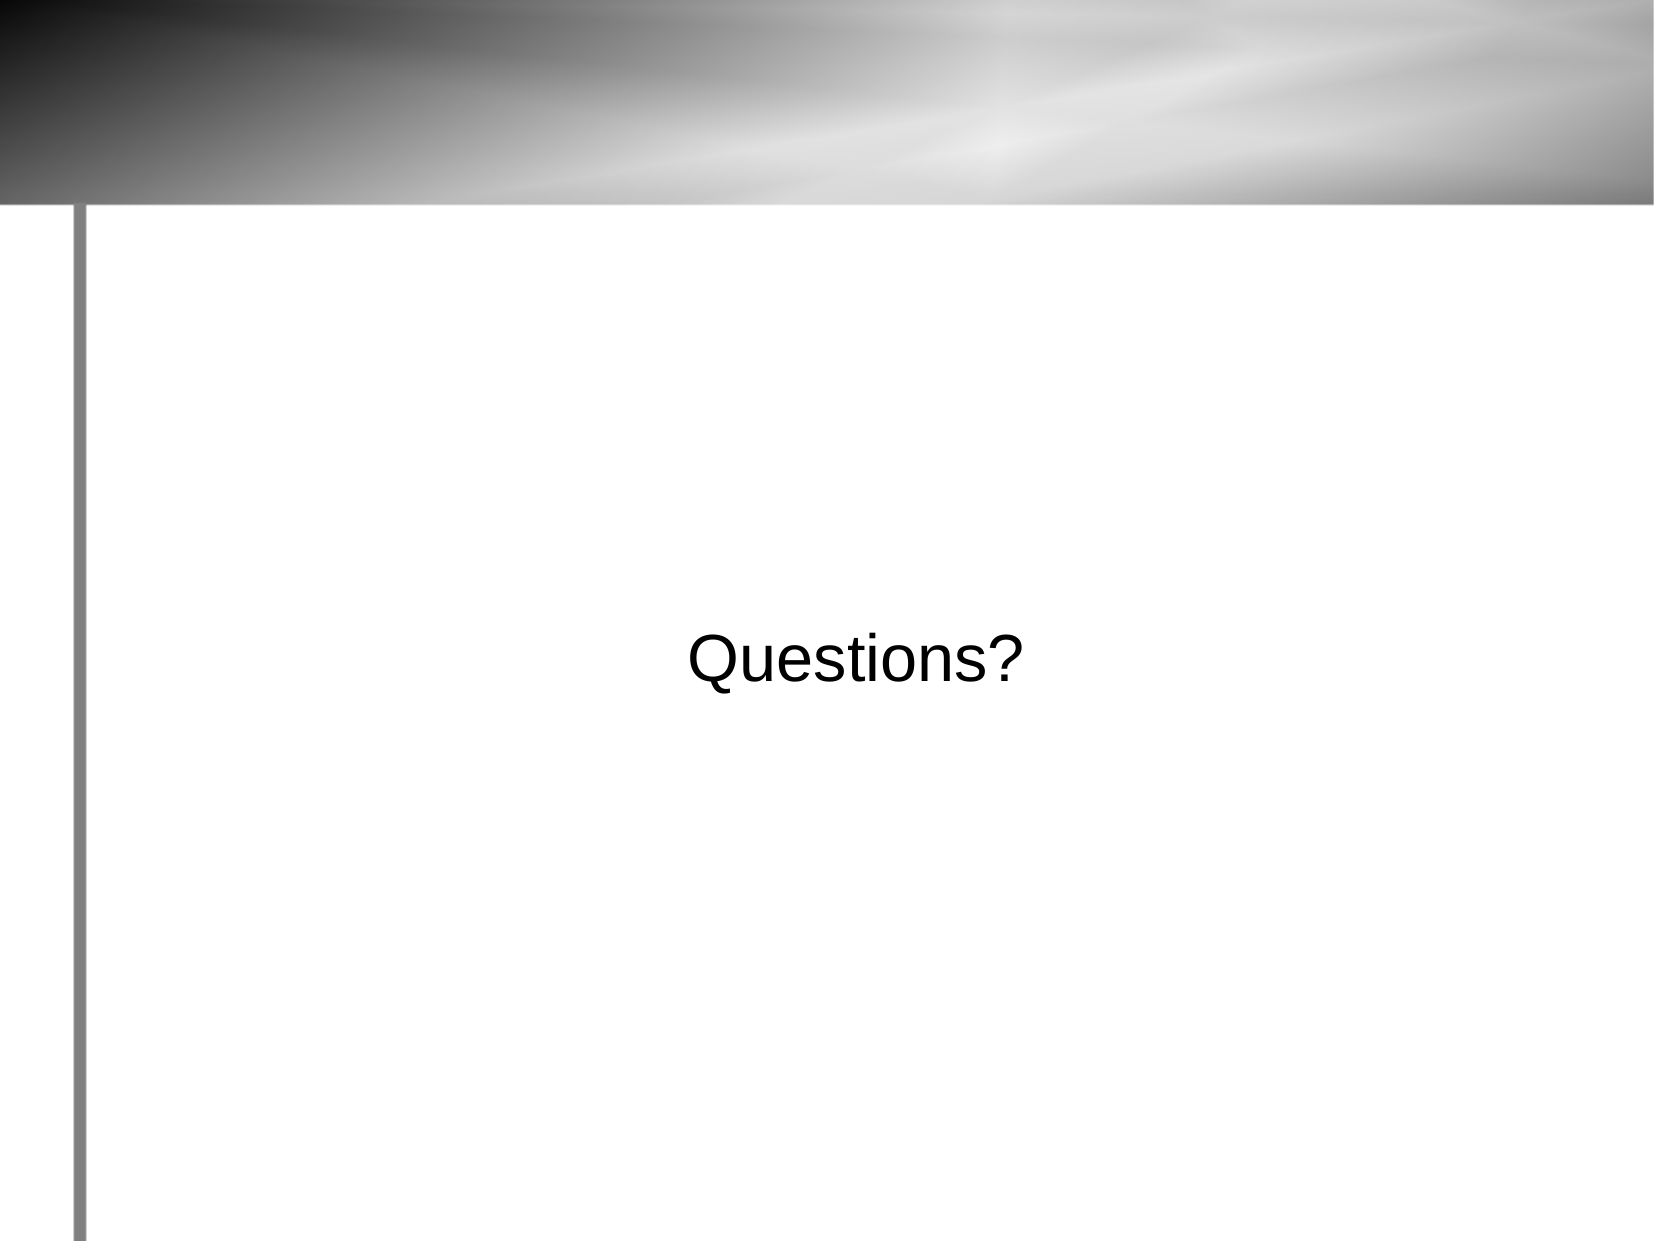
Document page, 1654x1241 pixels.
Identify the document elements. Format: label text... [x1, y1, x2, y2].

picture [0, 0, 1654, 1241]
list Questions? [112, 307, 1601, 1064]
